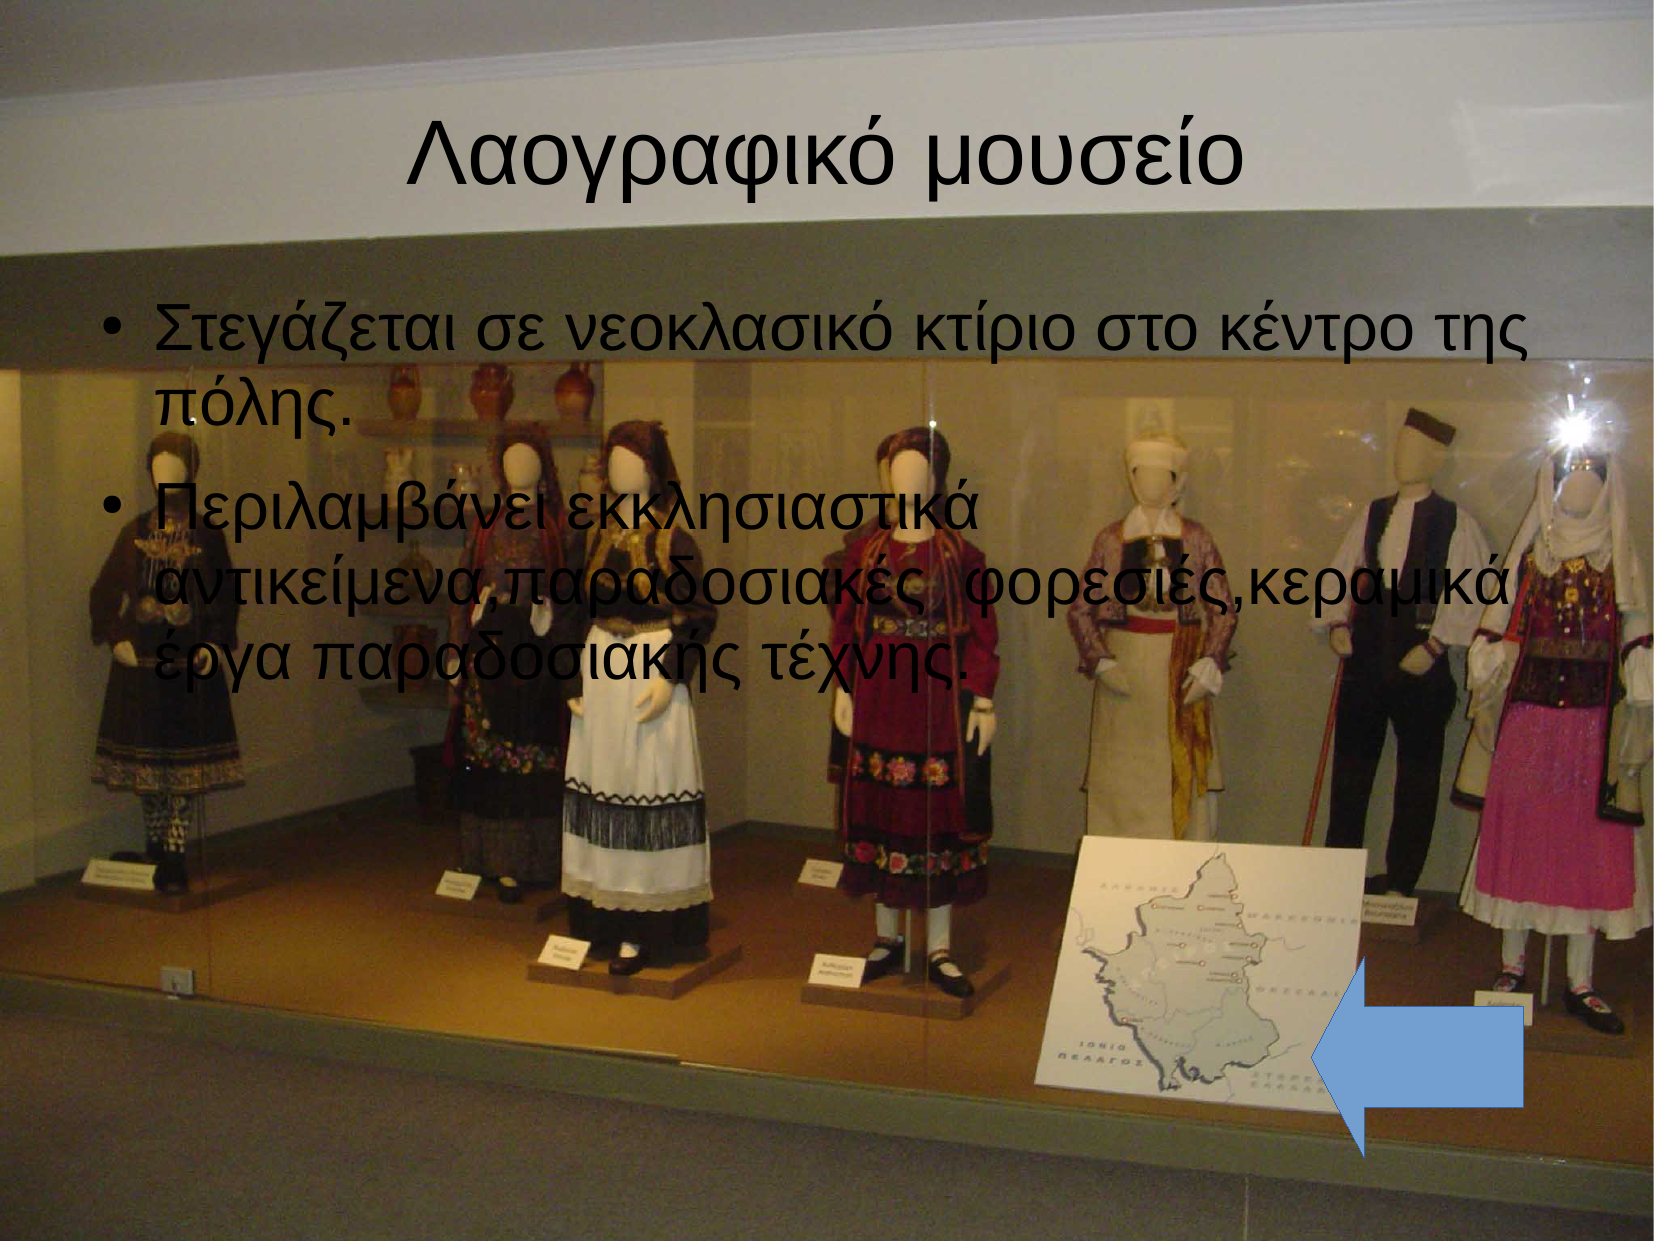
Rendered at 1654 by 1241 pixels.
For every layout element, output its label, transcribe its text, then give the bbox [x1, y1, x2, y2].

title Λαογραφικό μουσείο [82, 49, 1571, 257]
picture [0, 0, 1654, 1241]
text_box [1311, 956, 1524, 1158]
list Στεγάζεται σε νεοκλασικό κτίριο στο κέντρο της πόλης. Περιλαμβάνει εκκλησιαστικά αντικείμενα,παραδοσιακές φορεσιές,κεραμικά έργα παραδοσιακής τέχνης. [82, 290, 1571, 1010]
